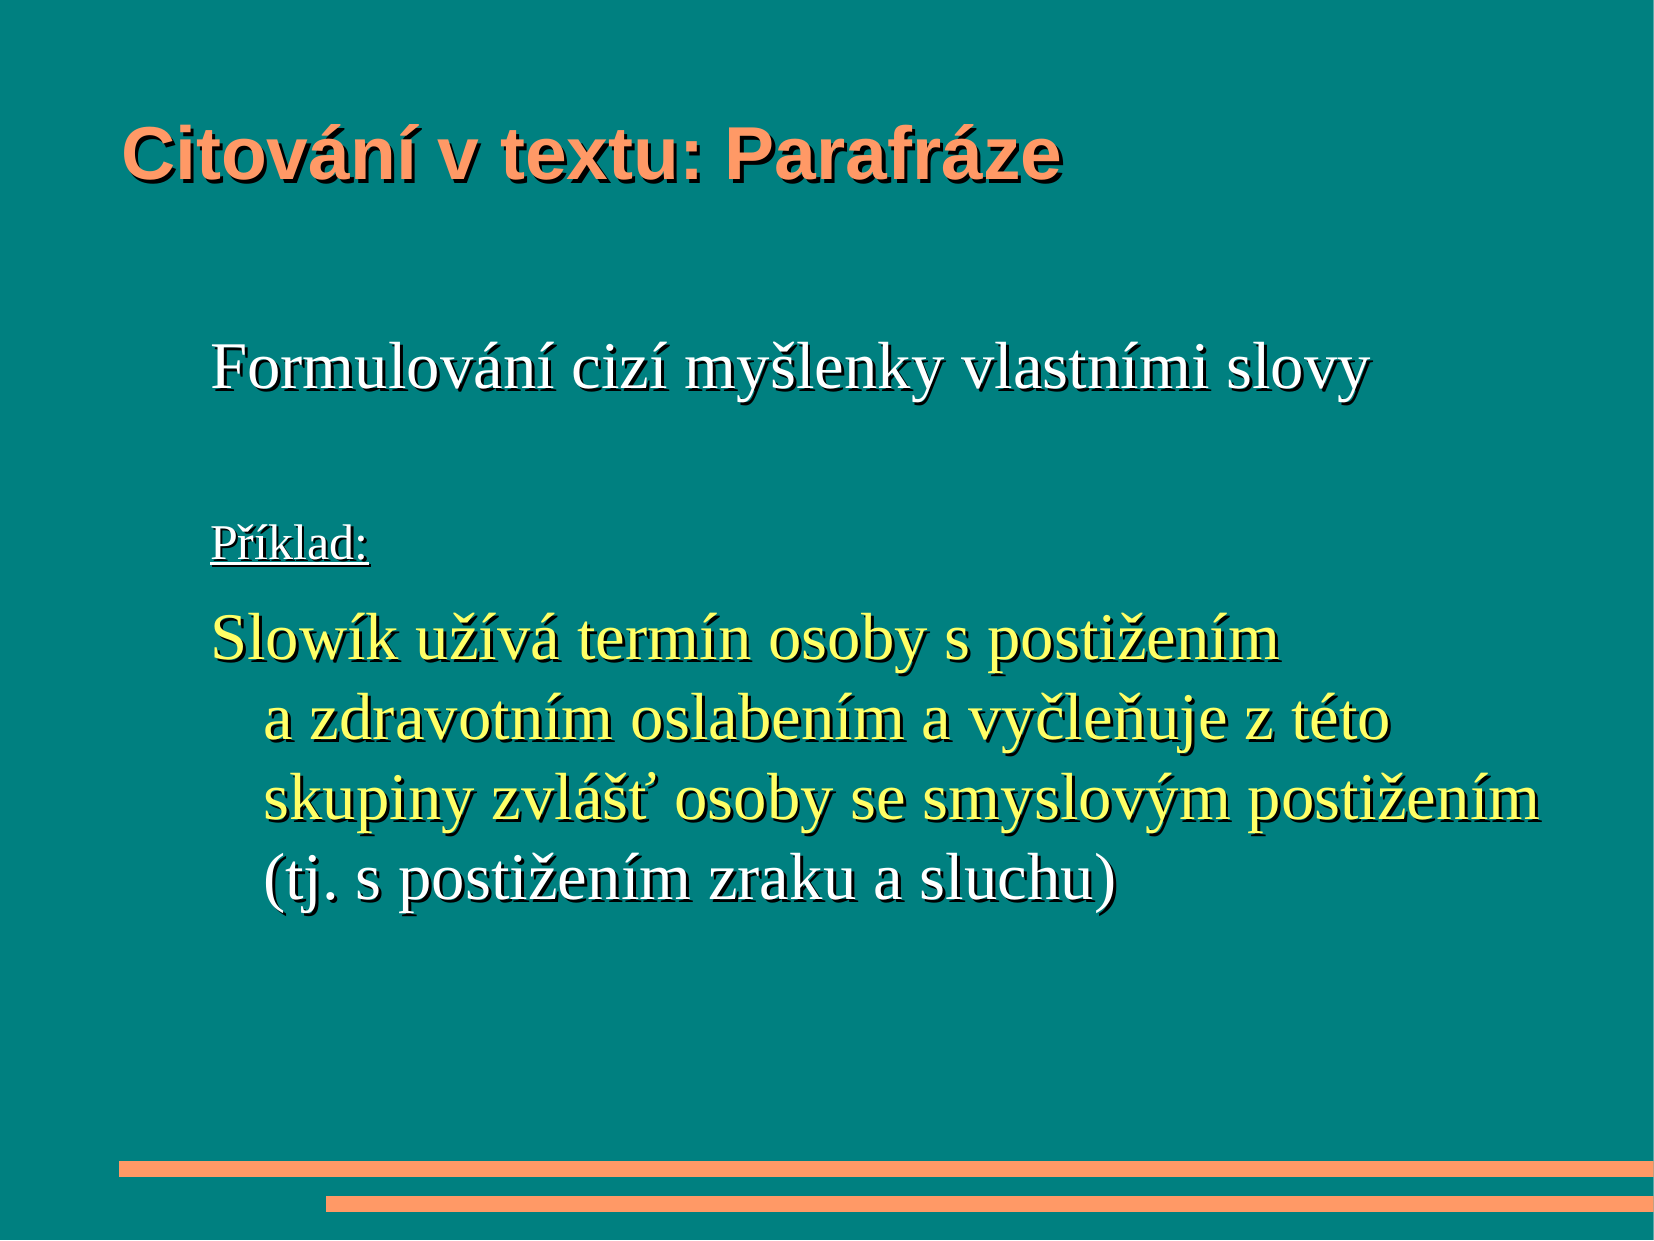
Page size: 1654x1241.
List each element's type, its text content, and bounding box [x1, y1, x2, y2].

title Citování v textu: Parafráze [121, 46, 1534, 254]
list Formulování cizí myšlenky vlastními slovy Příklad: Slowík užívá termín osoby s postižením a zdravotním oslabením a vyčleňuje z této skupiny zvlášť osoby se smyslovým postižením (tj. s postižením zraku a sluchu) [121, 322, 1561, 1132]
